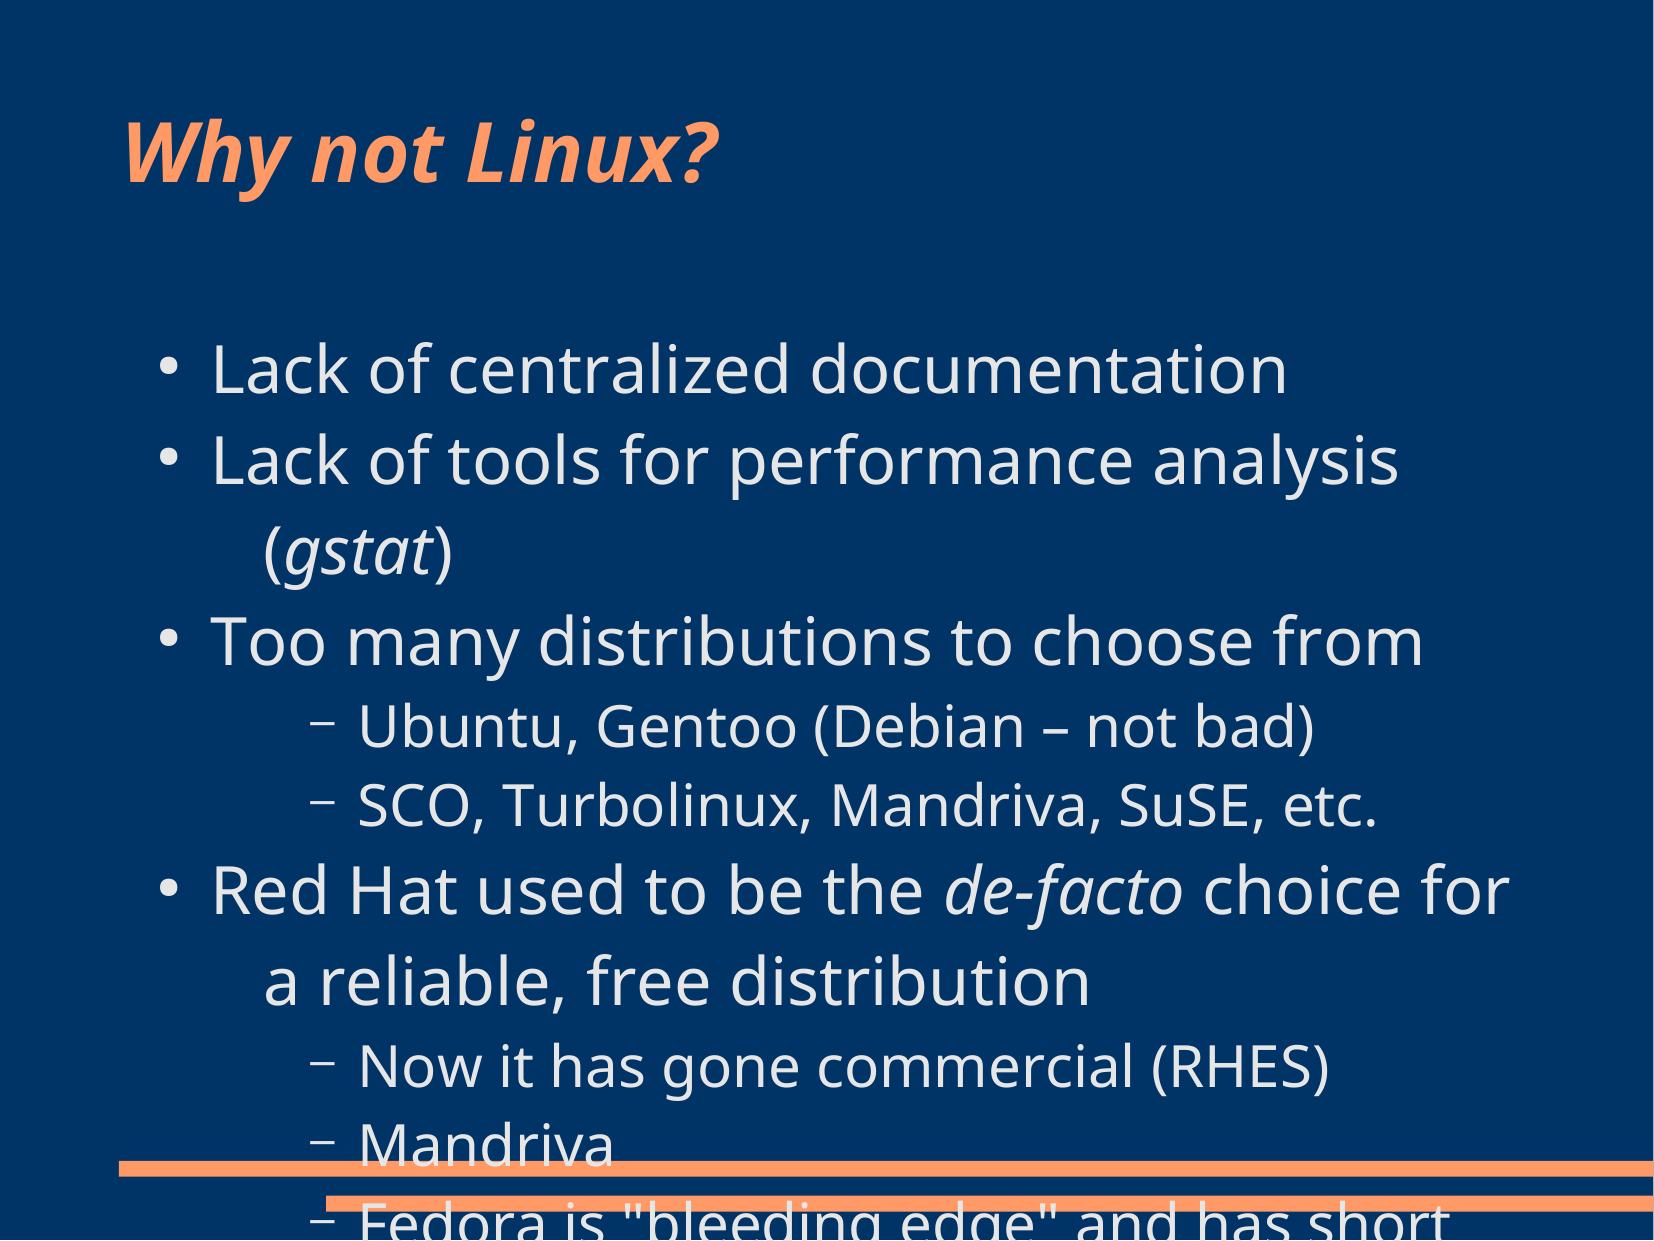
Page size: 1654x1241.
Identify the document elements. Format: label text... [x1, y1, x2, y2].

title Why not Linux? [121, 46, 1534, 254]
list Lack of centralized documentation Lack of tools for performance analysis (gstat) Too many distributions to choose from Ubuntu, Gentoo (Debian – not bad) SCO, Turbolinux, Mandriva, SuSE, etc. Red Hat used to be the de-facto choice for a reliable, free distribution Now it has gone commercial (RHES) Mandriva Fedora is "bleeding edge" and has short lifecycle Package management is a problem rpm, source, apt is better [121, 322, 1561, 1241]
